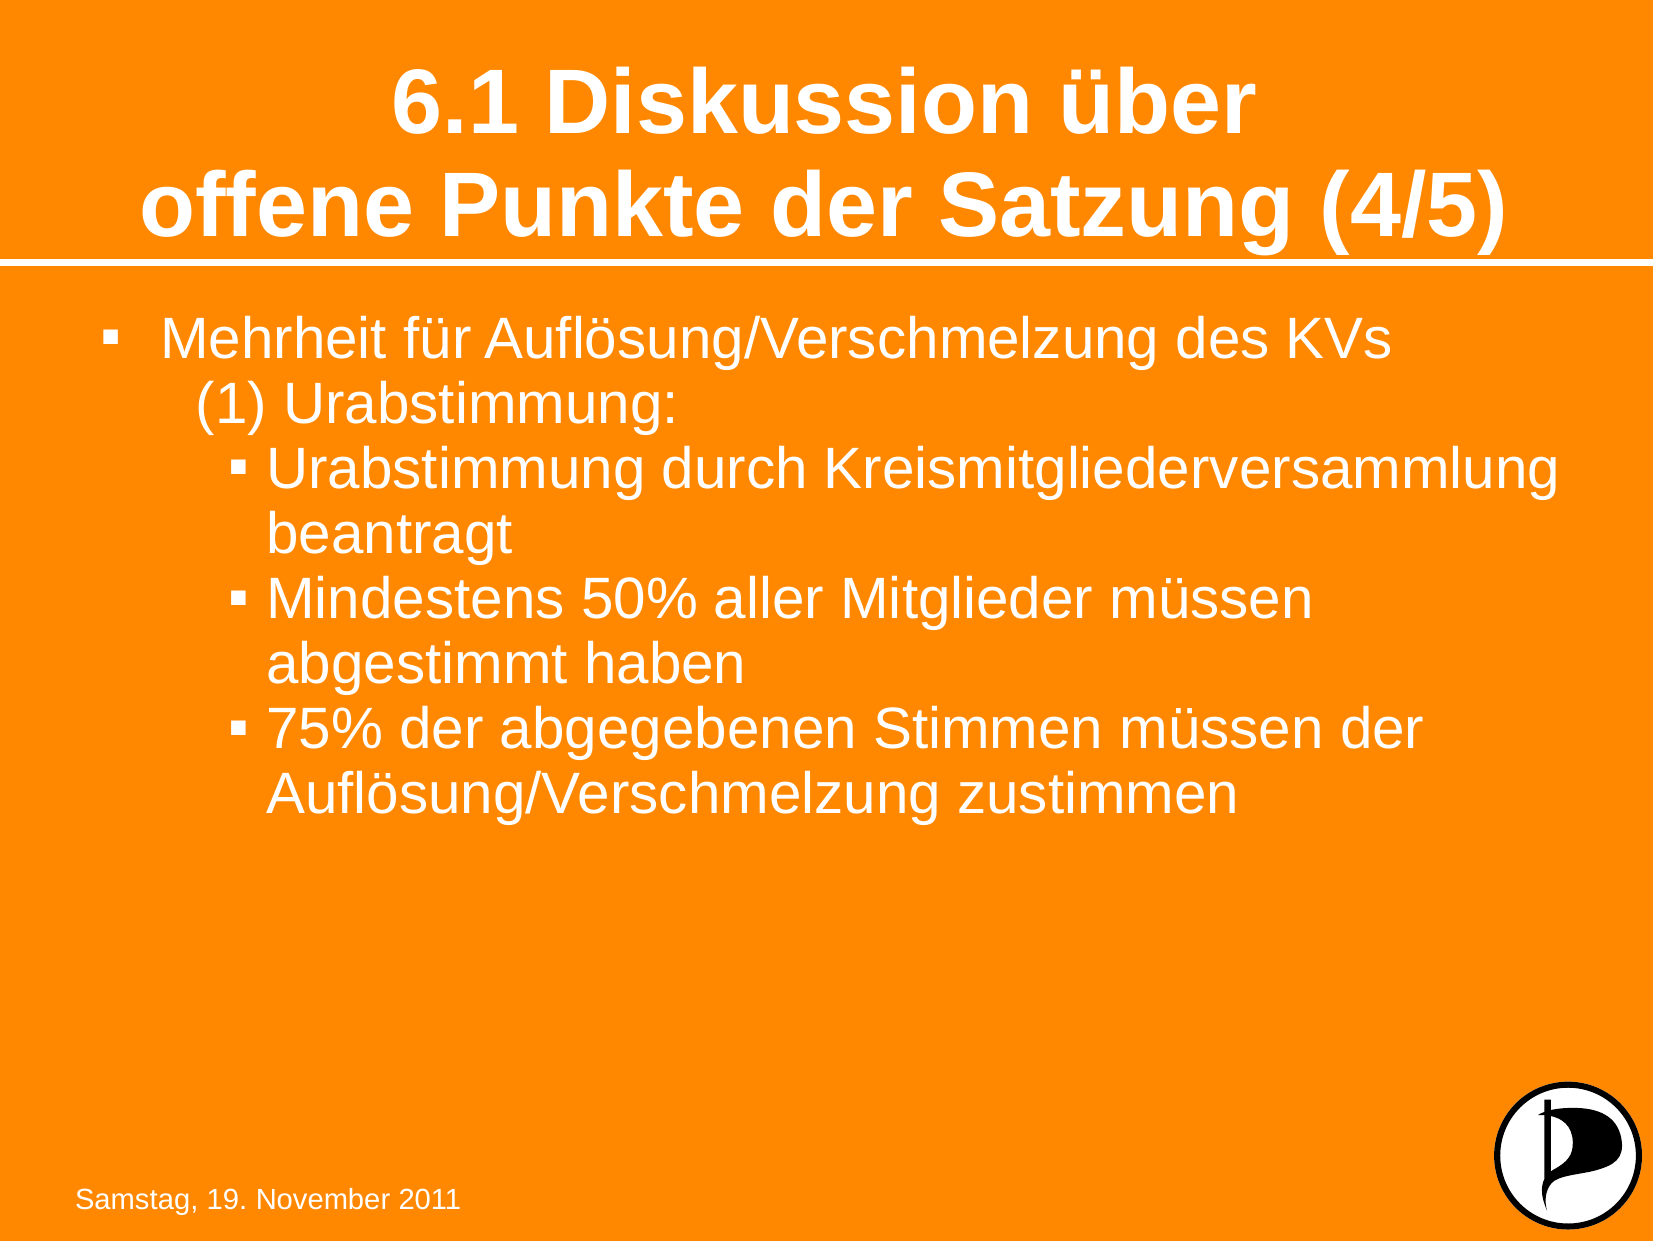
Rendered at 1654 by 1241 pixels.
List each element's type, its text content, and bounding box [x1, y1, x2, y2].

subtitle Mehrheit für Auflösung/Verschmelzung des KVs Urabstimmung: Urabstimmung durch Kreismitgliederversammlung beantragt Mindestens 50% aller Mitglieder müssen abgestimmt haben 75% der abgegebenen Stimmen müssen der Auflösung/Verschmelzung zustimmen [75, 306, 1563, 976]
title 6.1 Diskussion über offene Punkte der Satzung (4/5) [37, 49, 1613, 257]
